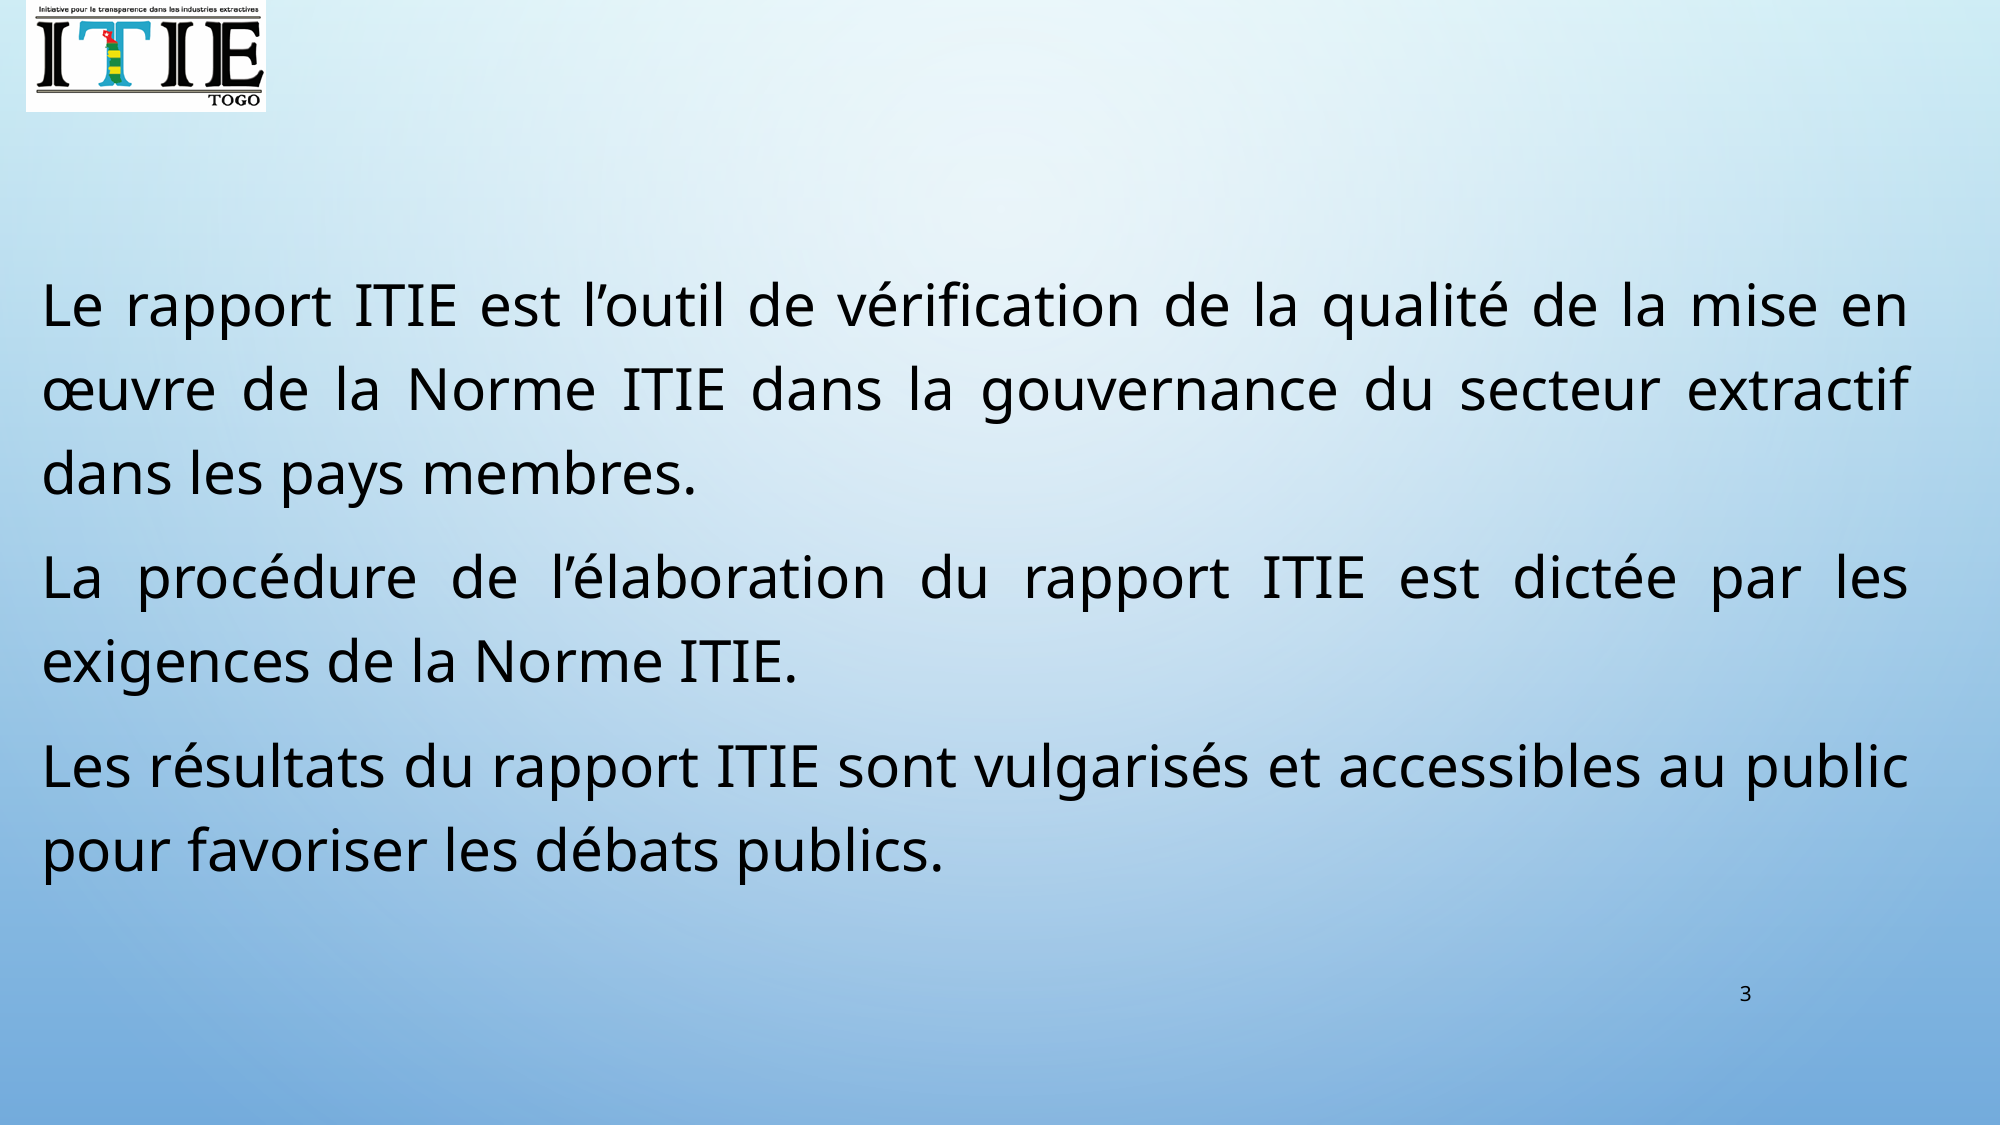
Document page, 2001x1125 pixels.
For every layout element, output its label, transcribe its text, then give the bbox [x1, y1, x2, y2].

picture [26, 0, 266, 112]
text_box [1724, 965, 1851, 1025]
list Le rapport ITIE est l’outil de vérification de la qualité de la mise en œuvre de la Norme ITIE dans la gouvernance du secteur extractif dans les pays membres. La procédure de l’élaboration du rapport ITIE est dictée par les exigences de la Norme ITIE. Les résultats du rapport ITIE sont vulgarisés et accessibles au public pour favoriser les débats publics. [26, 142, 1974, 1125]
